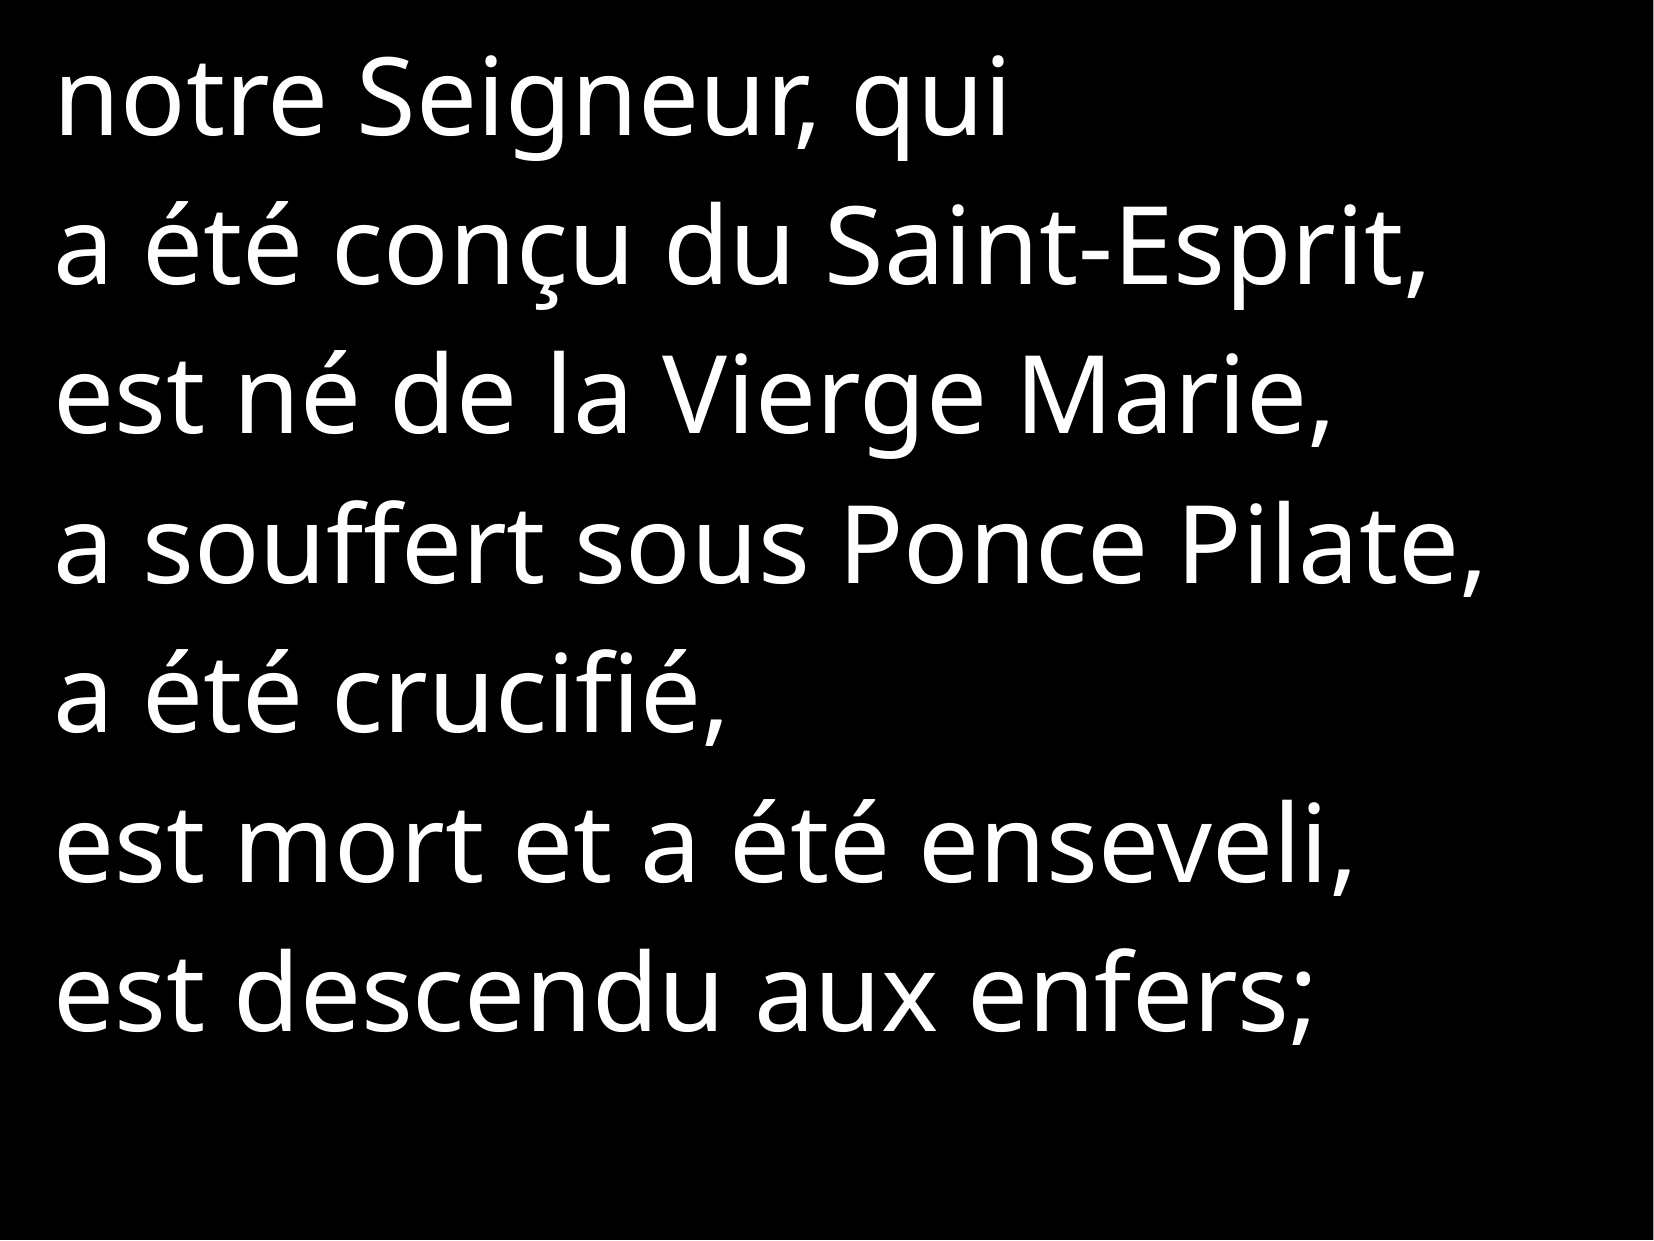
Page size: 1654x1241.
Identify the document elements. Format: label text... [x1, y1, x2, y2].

text_box notre Seigneur, qui a été conçu du Saint-Esprit, est né de la Vierge Marie, a souffert sous Ponce Pilate, a été crucifié, est mort et a été enseveli, est descendu aux enfers; [39, 0, 1654, 1241]
